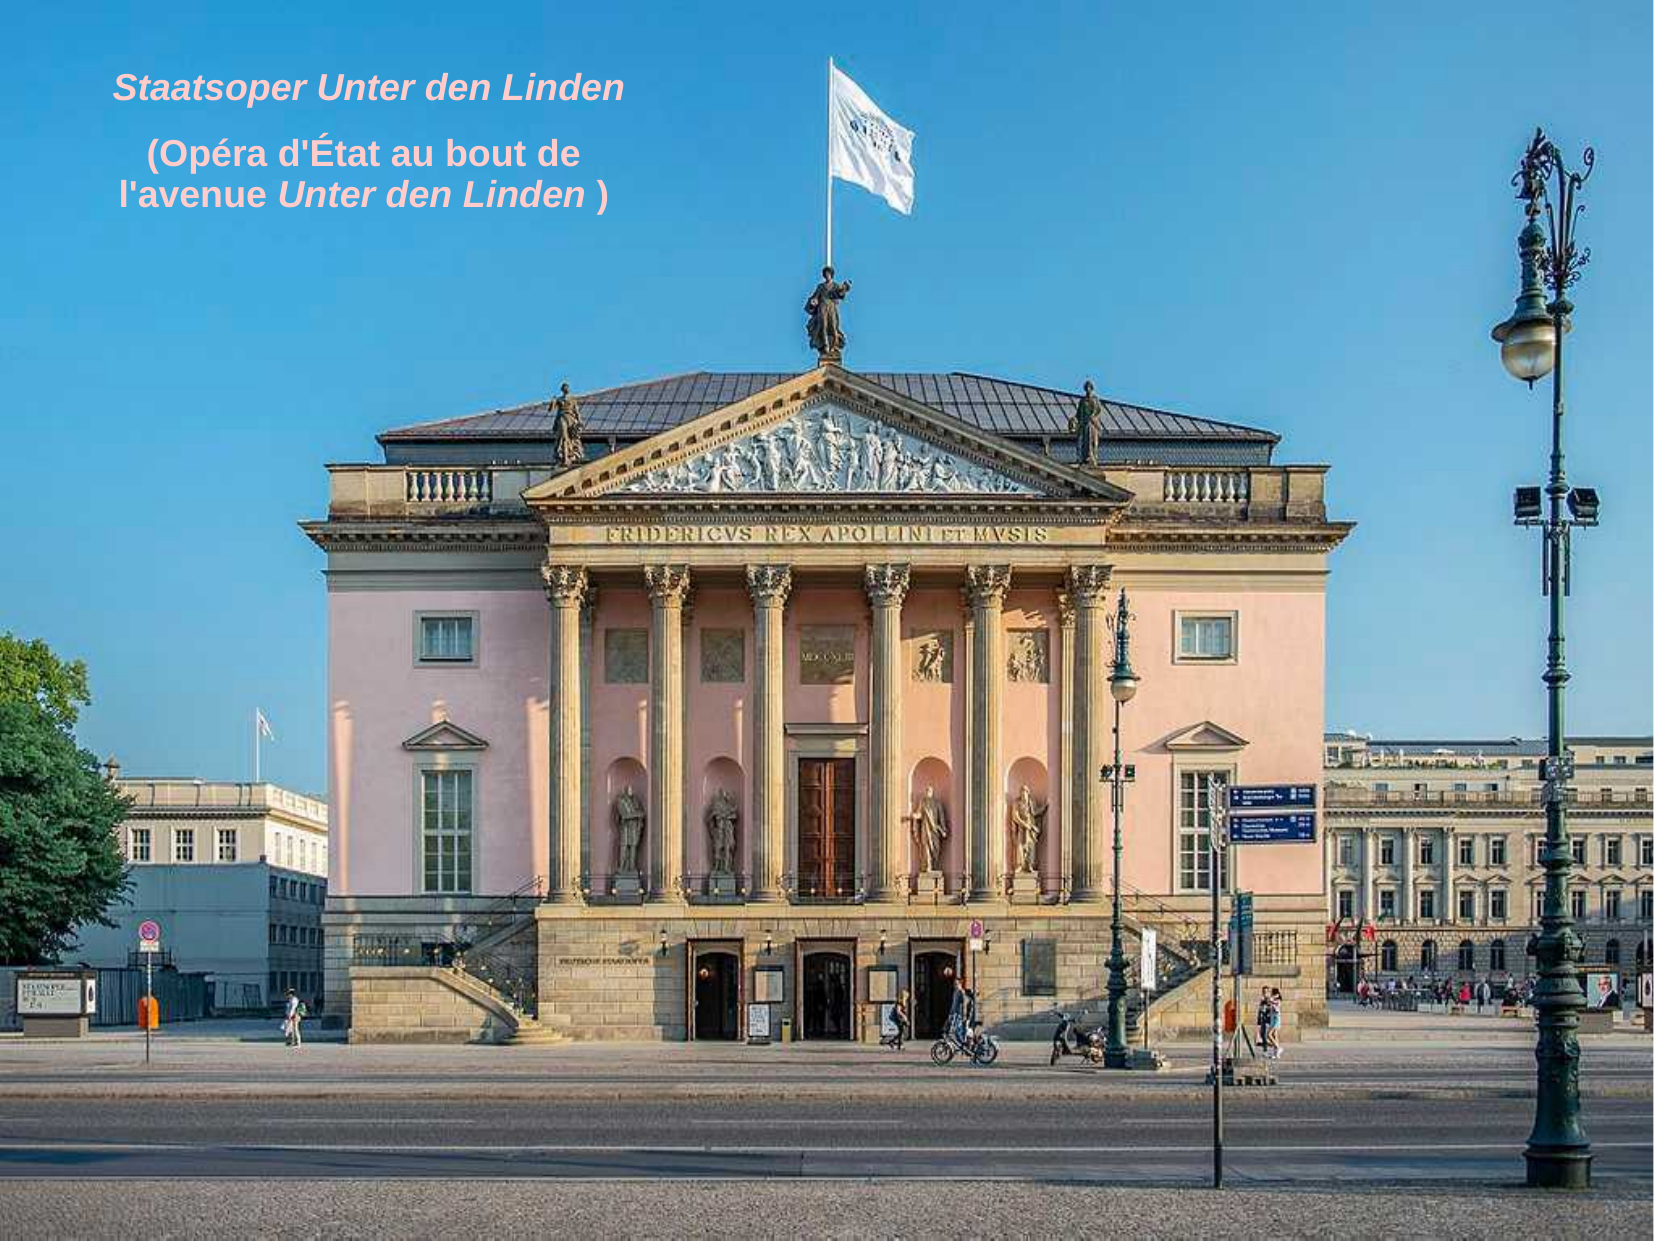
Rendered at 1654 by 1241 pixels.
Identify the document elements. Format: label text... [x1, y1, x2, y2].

text_box Staatsoper Unter den Linden (Opéra d'État au bout de l'avenue Unter den Linden ) [29, 59, 709, 228]
picture [0, 0, 1654, 1241]
